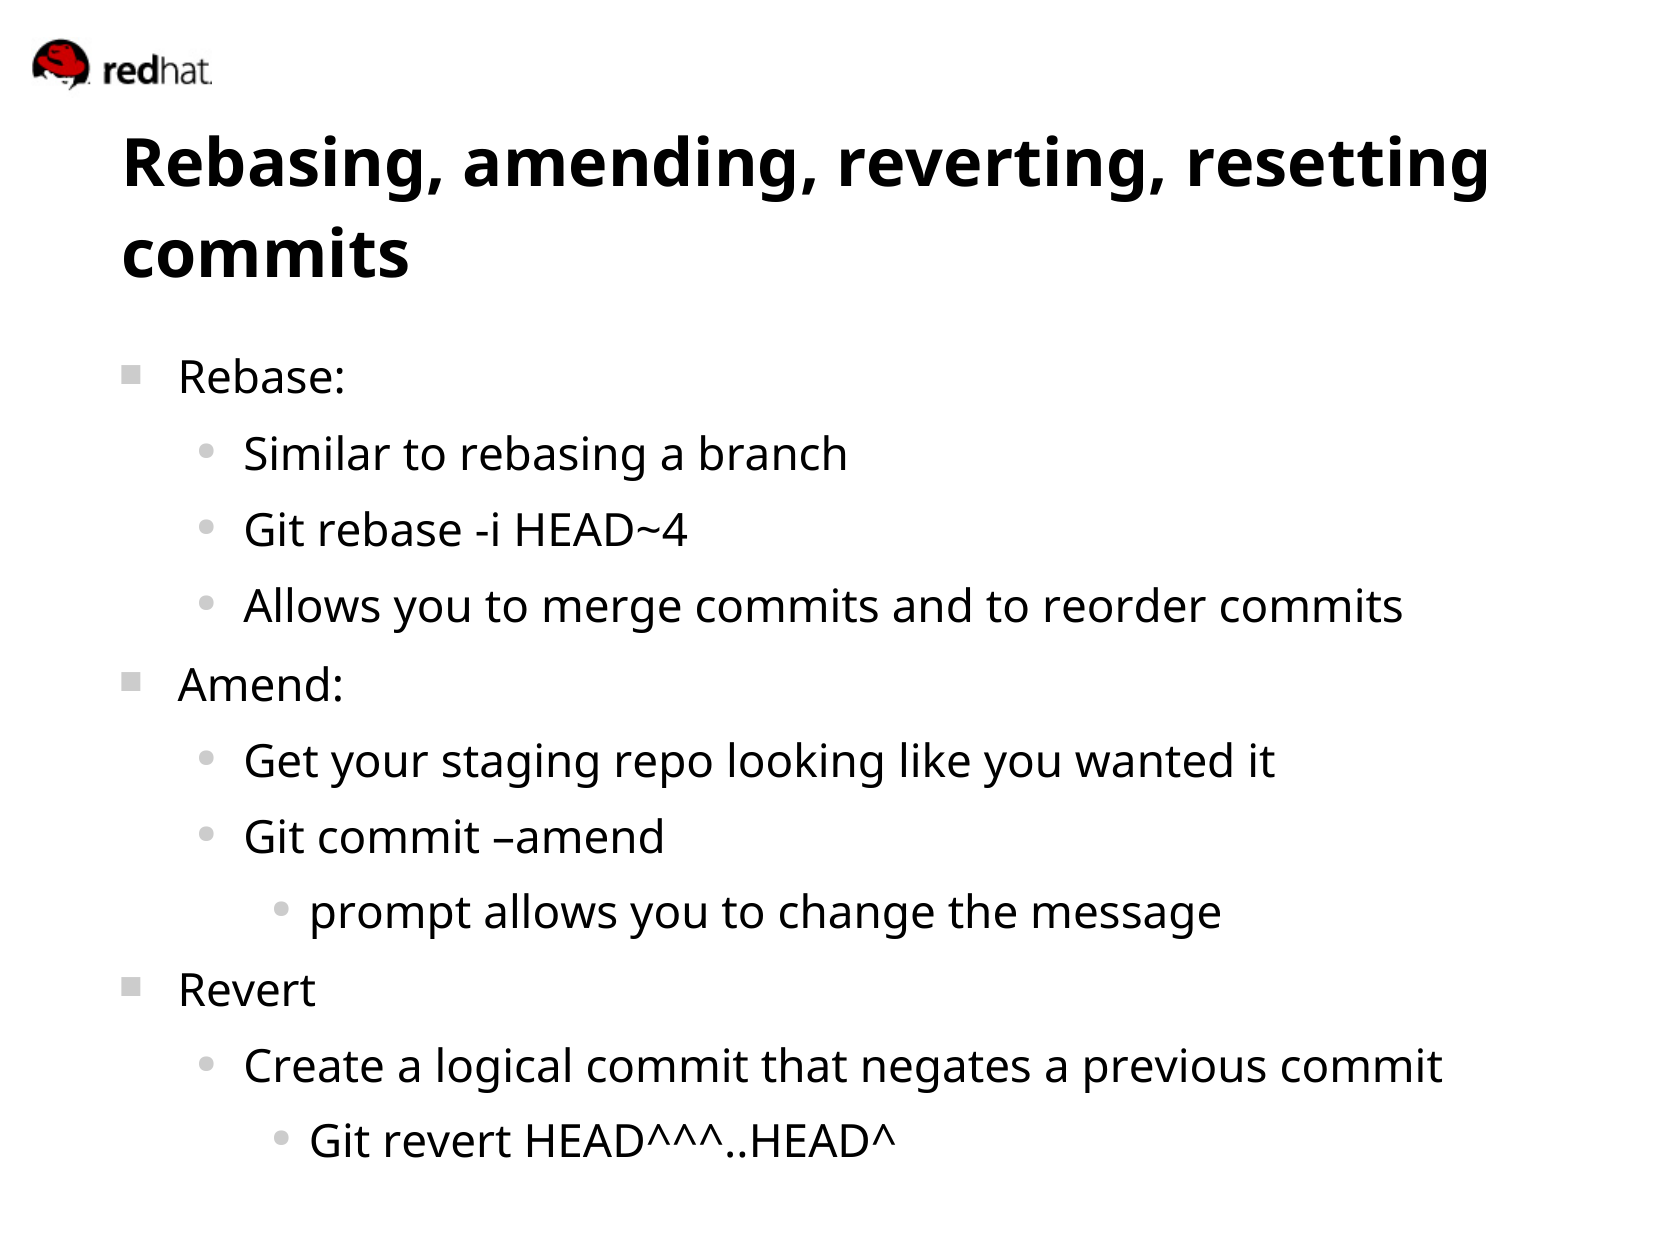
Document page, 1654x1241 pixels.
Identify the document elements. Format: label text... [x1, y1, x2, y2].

picture [31, 37, 212, 98]
list Rebase: Similar to rebasing a branch Git rebase -i HEAD~4 Allows you to merge commits and to reorder commits Amend: Get your staging repo looking like you wanted it Git commit –amend prompt allows you to change the message Revert Create a logical commit that negates a previous commit Git revert HEAD^^^..HEAD^ [121, 344, 1534, 1127]
title Rebasing, amending, reverting, resetting commits [121, 102, 1534, 310]
